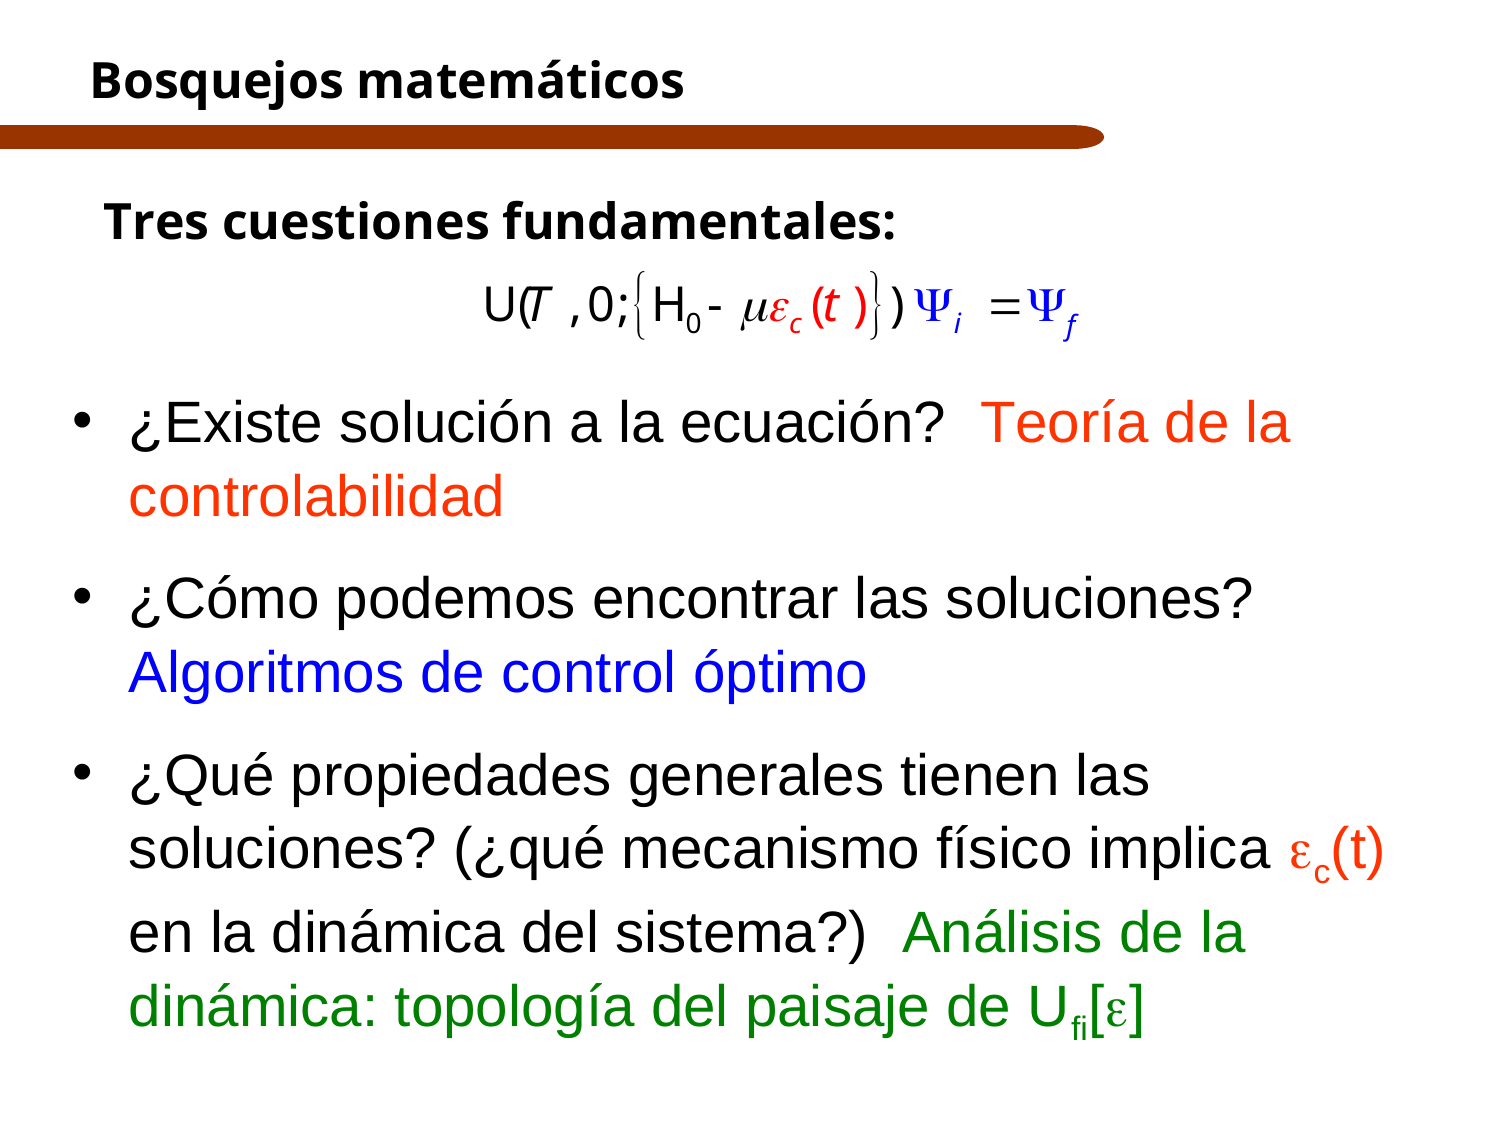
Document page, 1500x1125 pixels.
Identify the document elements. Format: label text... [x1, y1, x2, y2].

list ¿Existe solución a la ecuación? Teoría de la controlabilidad ¿Cómo podemos encontrar las soluciones? Algoritmos de control óptimo ¿Qué propiedades generales tienen las soluciones? (¿qué mecanismo físico implica c(t) en la dinámica del sistema?) Análisis de la dinámica: topología del paisaje de Ufi[] [58, 373, 1442, 1125]
text_box Bosquejos matemáticos [75, 7, 1426, 149]
chart [478, 269, 1098, 351]
text_box Tres cuestiones fundamentales: [88, 149, 1439, 291]
